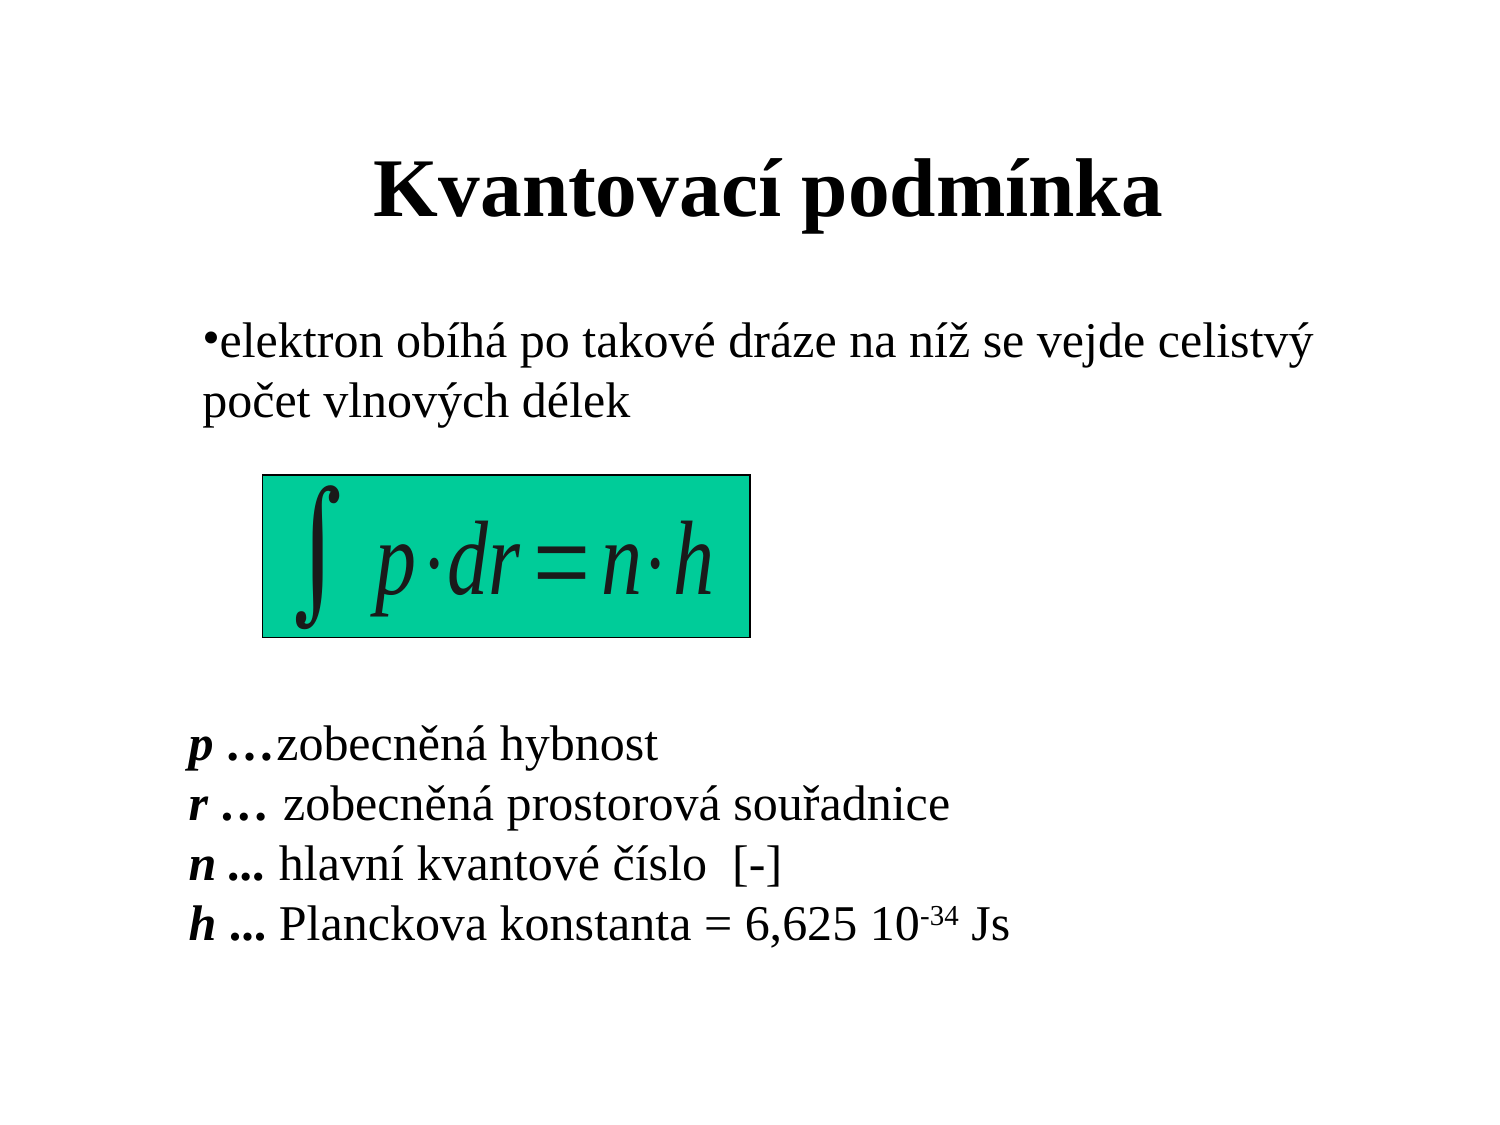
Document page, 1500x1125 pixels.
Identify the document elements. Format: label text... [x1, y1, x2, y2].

text_box Kvantovací podmínka [149, 125, 1388, 241]
chart [262, 474, 744, 636]
text_box elektron obíhá po takové dráze na níž se vejde celistvý počet vlnových délek [187, 299, 1351, 436]
text_box p …zobecněná hybnost r … zobecněná prostorová souřadnice n ... hlavní kvantové číslo [-] h ... Planckova konstanta = 6,625 10-34 Js [173, 702, 1113, 959]
